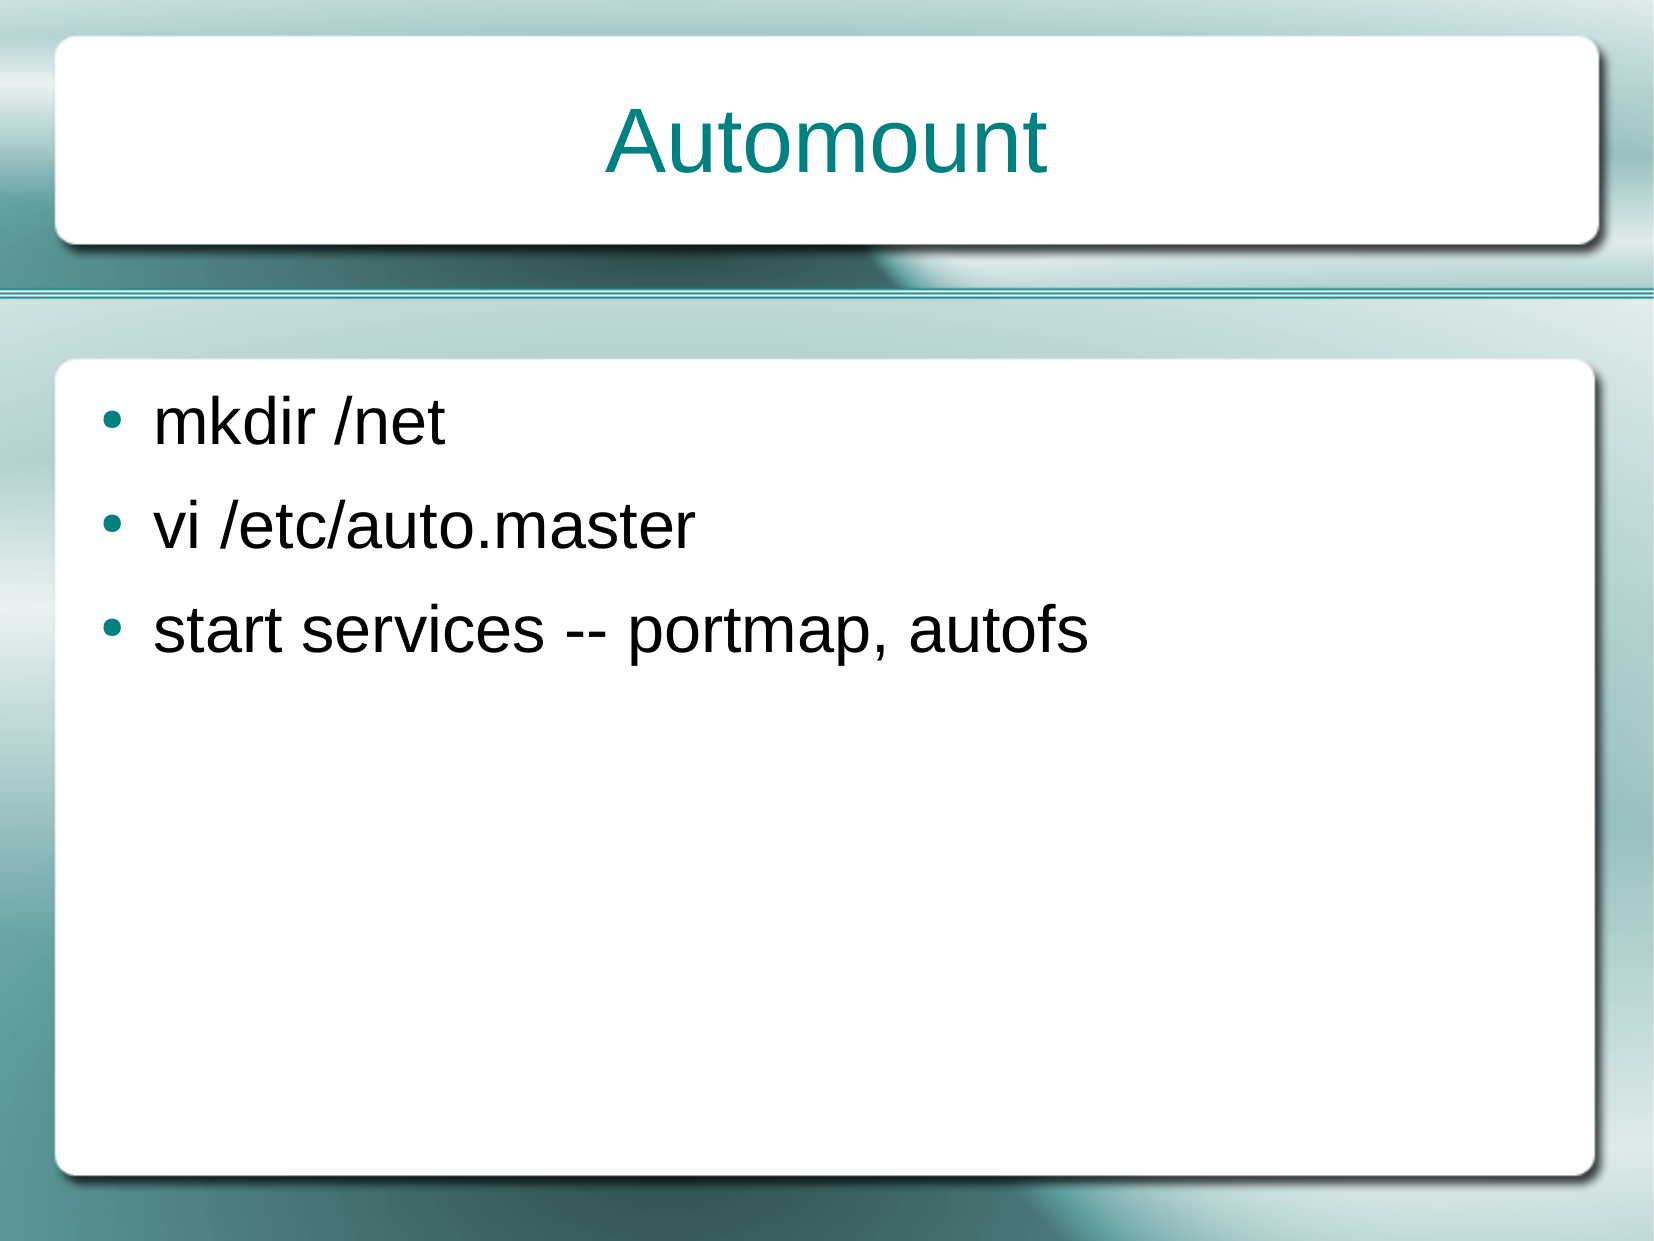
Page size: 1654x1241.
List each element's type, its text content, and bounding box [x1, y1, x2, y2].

title Automount [82, 45, 1571, 238]
picture [0, 0, 1654, 1241]
list mkdir /net vi /etc/auto.master start services -- portmap, autofs [82, 383, 1571, 1019]
